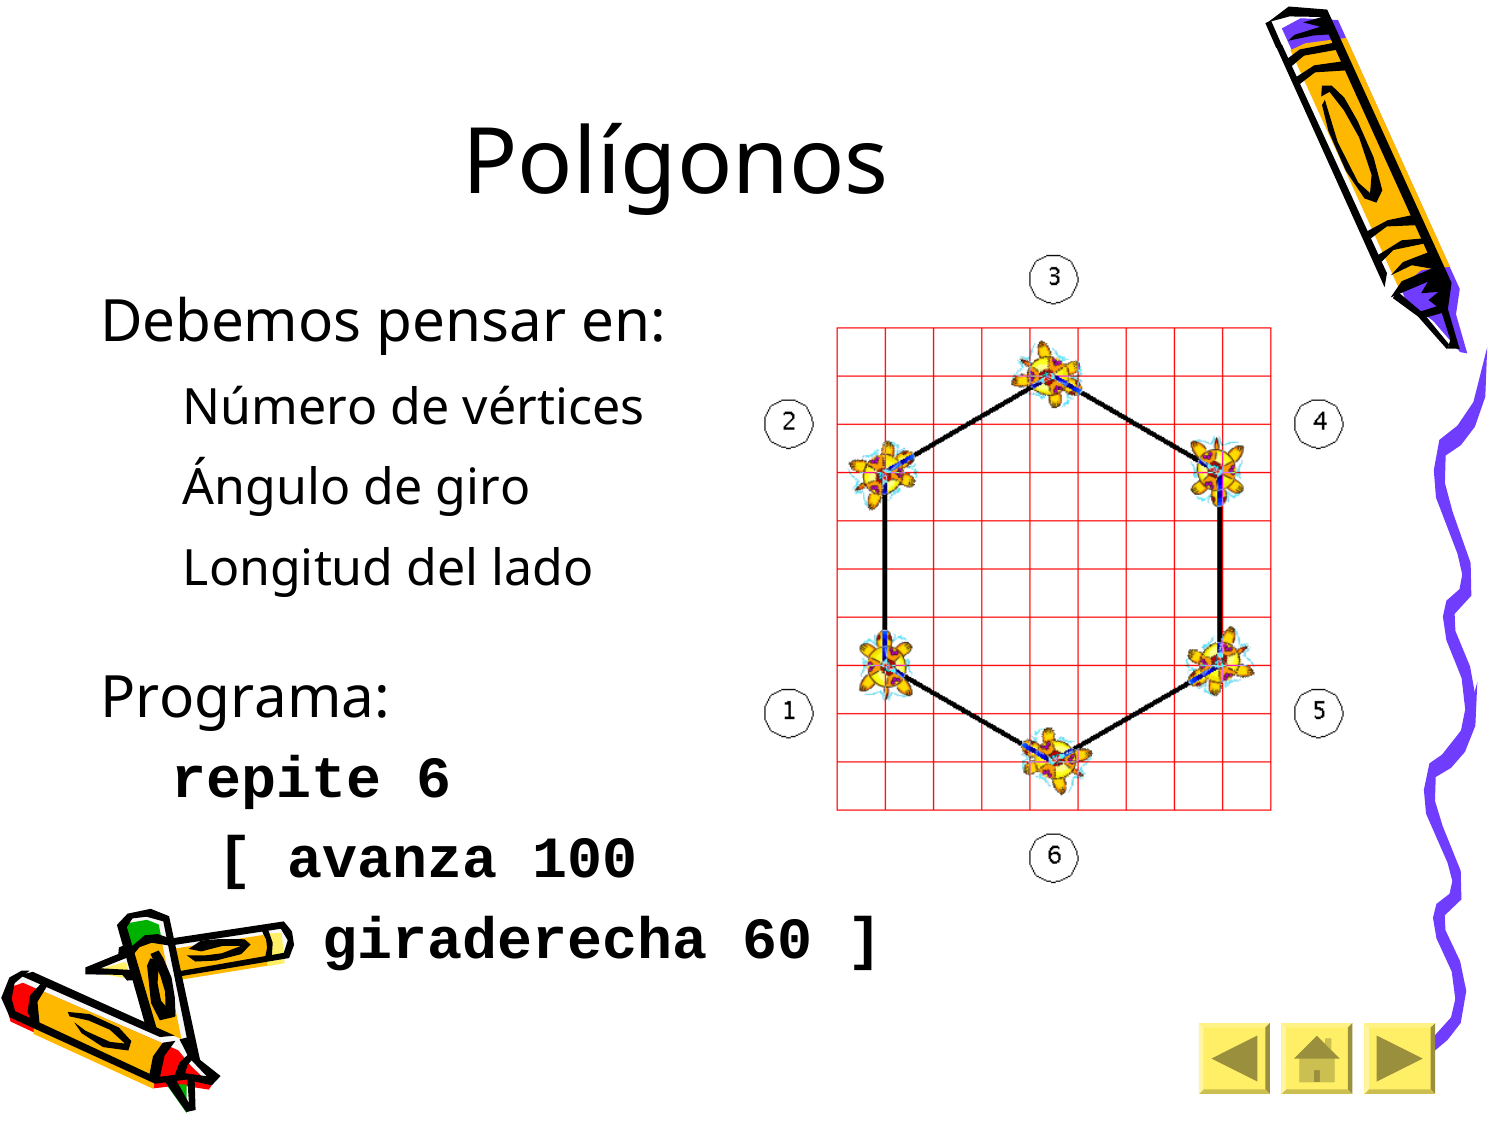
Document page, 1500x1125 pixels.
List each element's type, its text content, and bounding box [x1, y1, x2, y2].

text_box [1283, 1023, 1353, 1094]
text_box [1200, 1023, 1270, 1094]
picture [750, 243, 1357, 894]
text_box [1366, 1023, 1436, 1094]
title Polígonos [112, 78, 1240, 229]
list Debemos pensar en: Número de vértices Ángulo de giro Longitud del lado Programa: repite 6 [ avanza 100 giraderecha 60 ] [88, 278, 1235, 1035]
